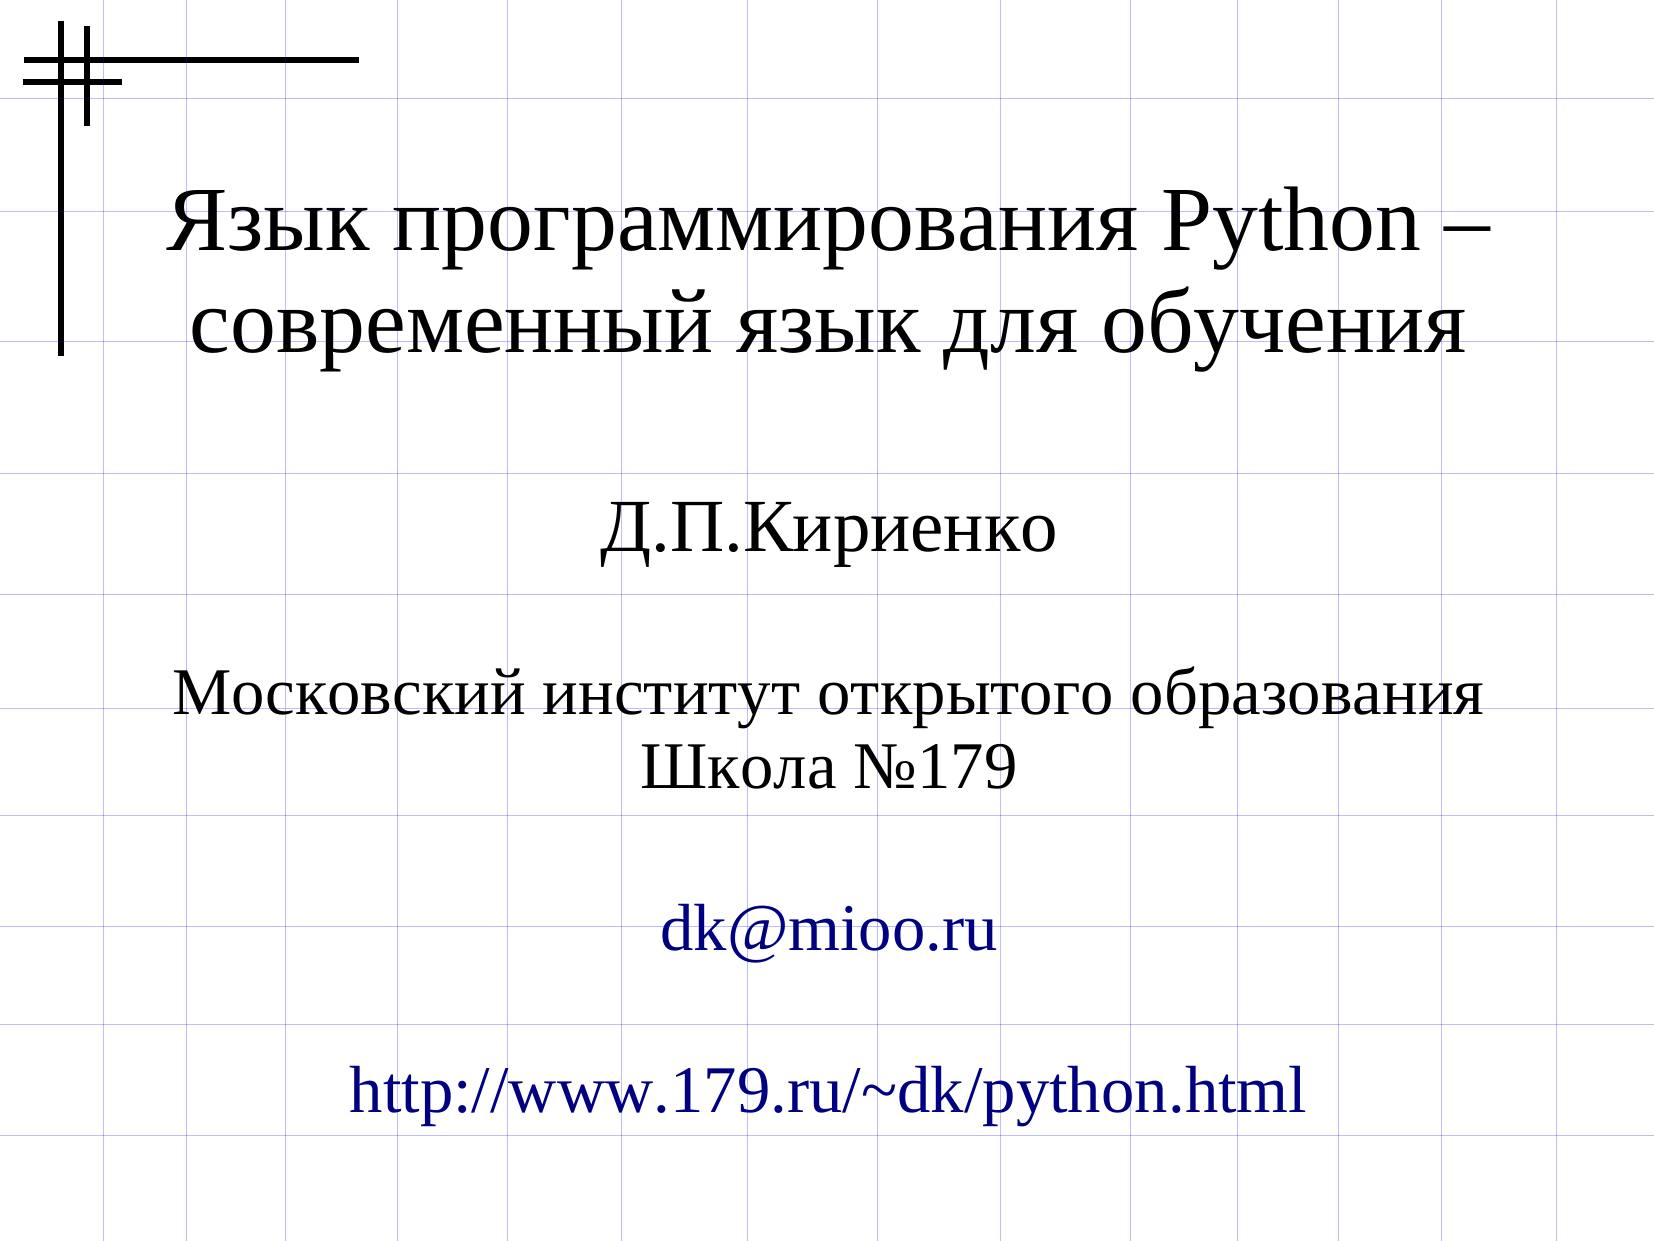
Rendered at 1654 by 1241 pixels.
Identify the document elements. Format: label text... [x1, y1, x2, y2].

subtitle Д.П.Кириенко Московский институт открытого образования Школа №179 dk@mioo.ru http://www.179.ru/~dk/python.html [123, 458, 1536, 1241]
title Язык программирования Python – современный язык для обучения [123, 166, 1536, 374]
